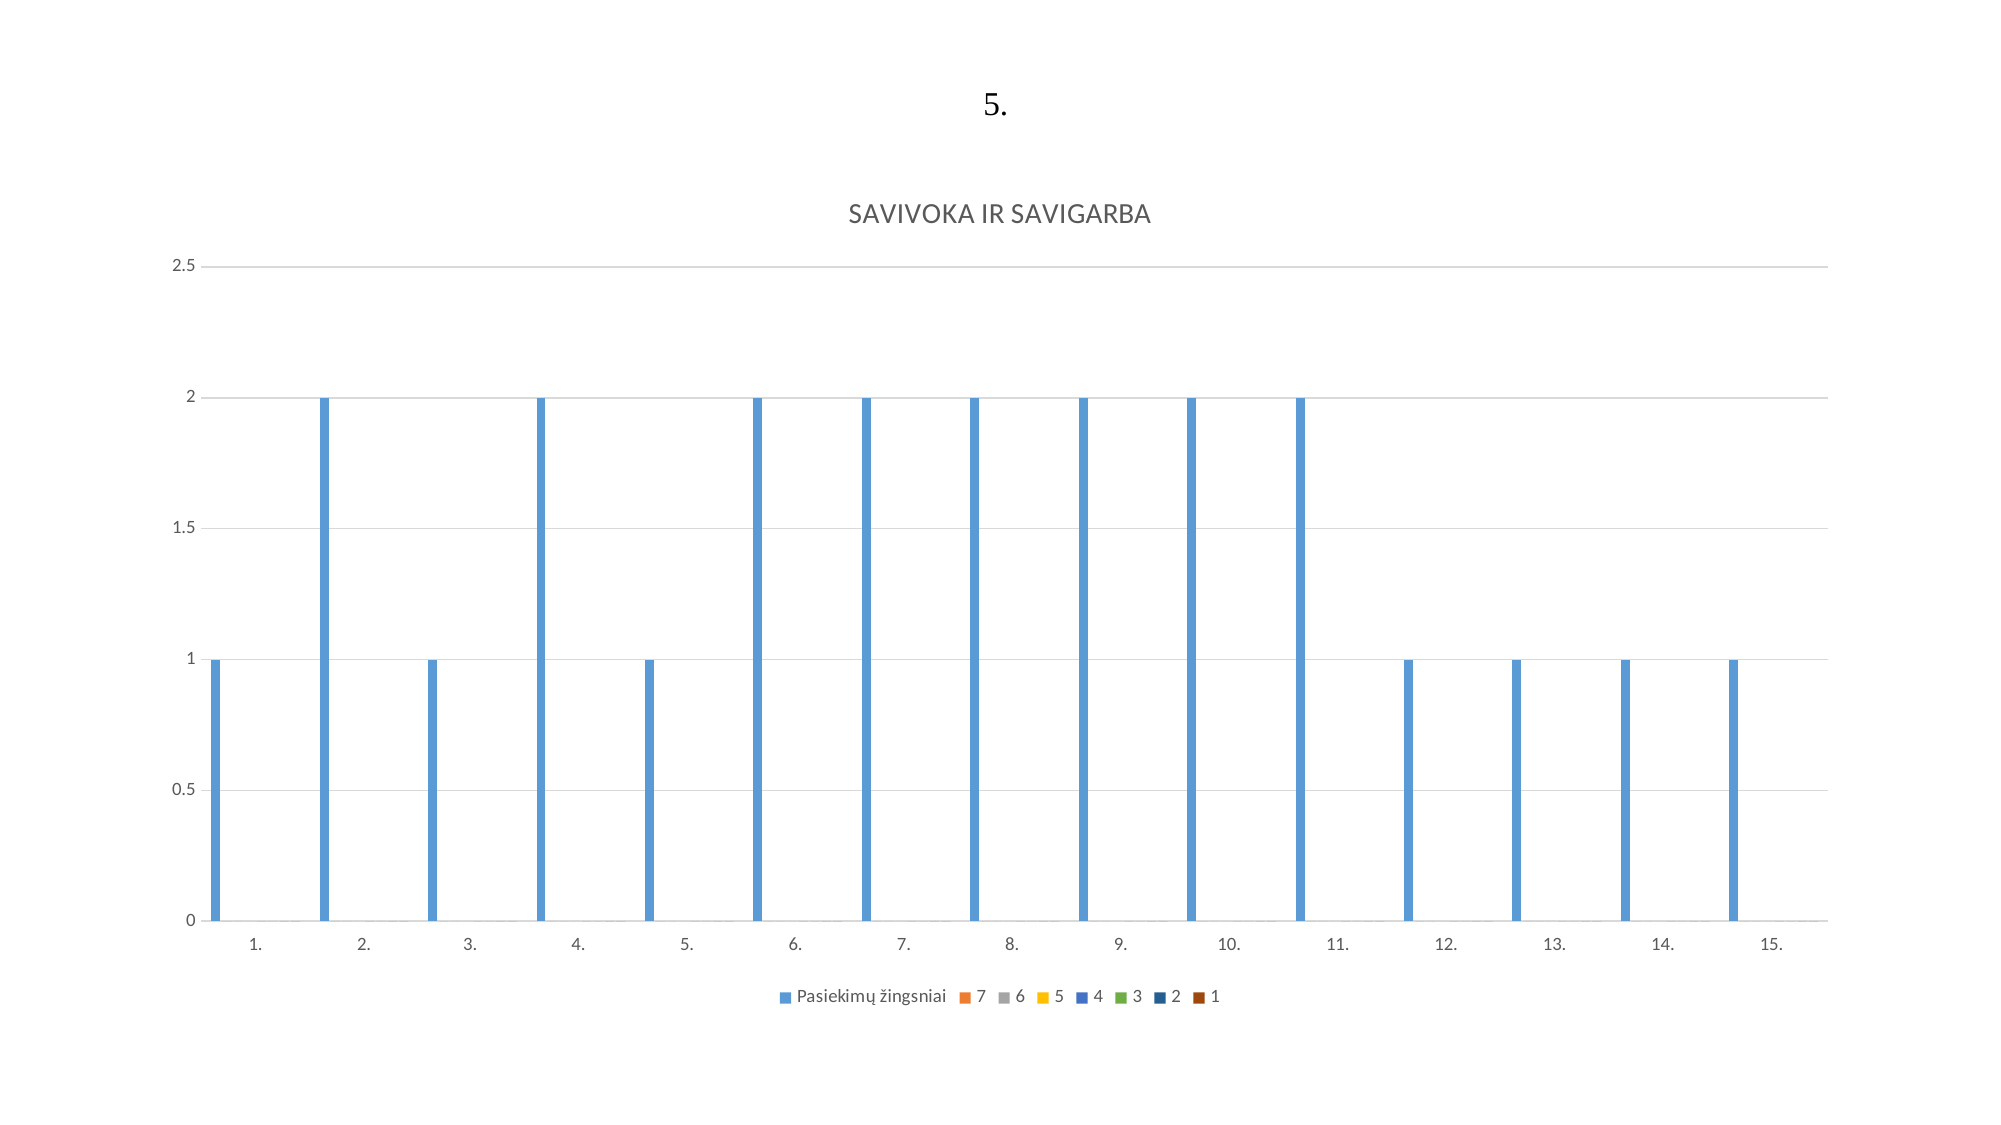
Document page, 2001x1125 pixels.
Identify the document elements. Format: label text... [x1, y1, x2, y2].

chart [137, 168, 1863, 1014]
title 5. [137, 59, 1863, 150]
